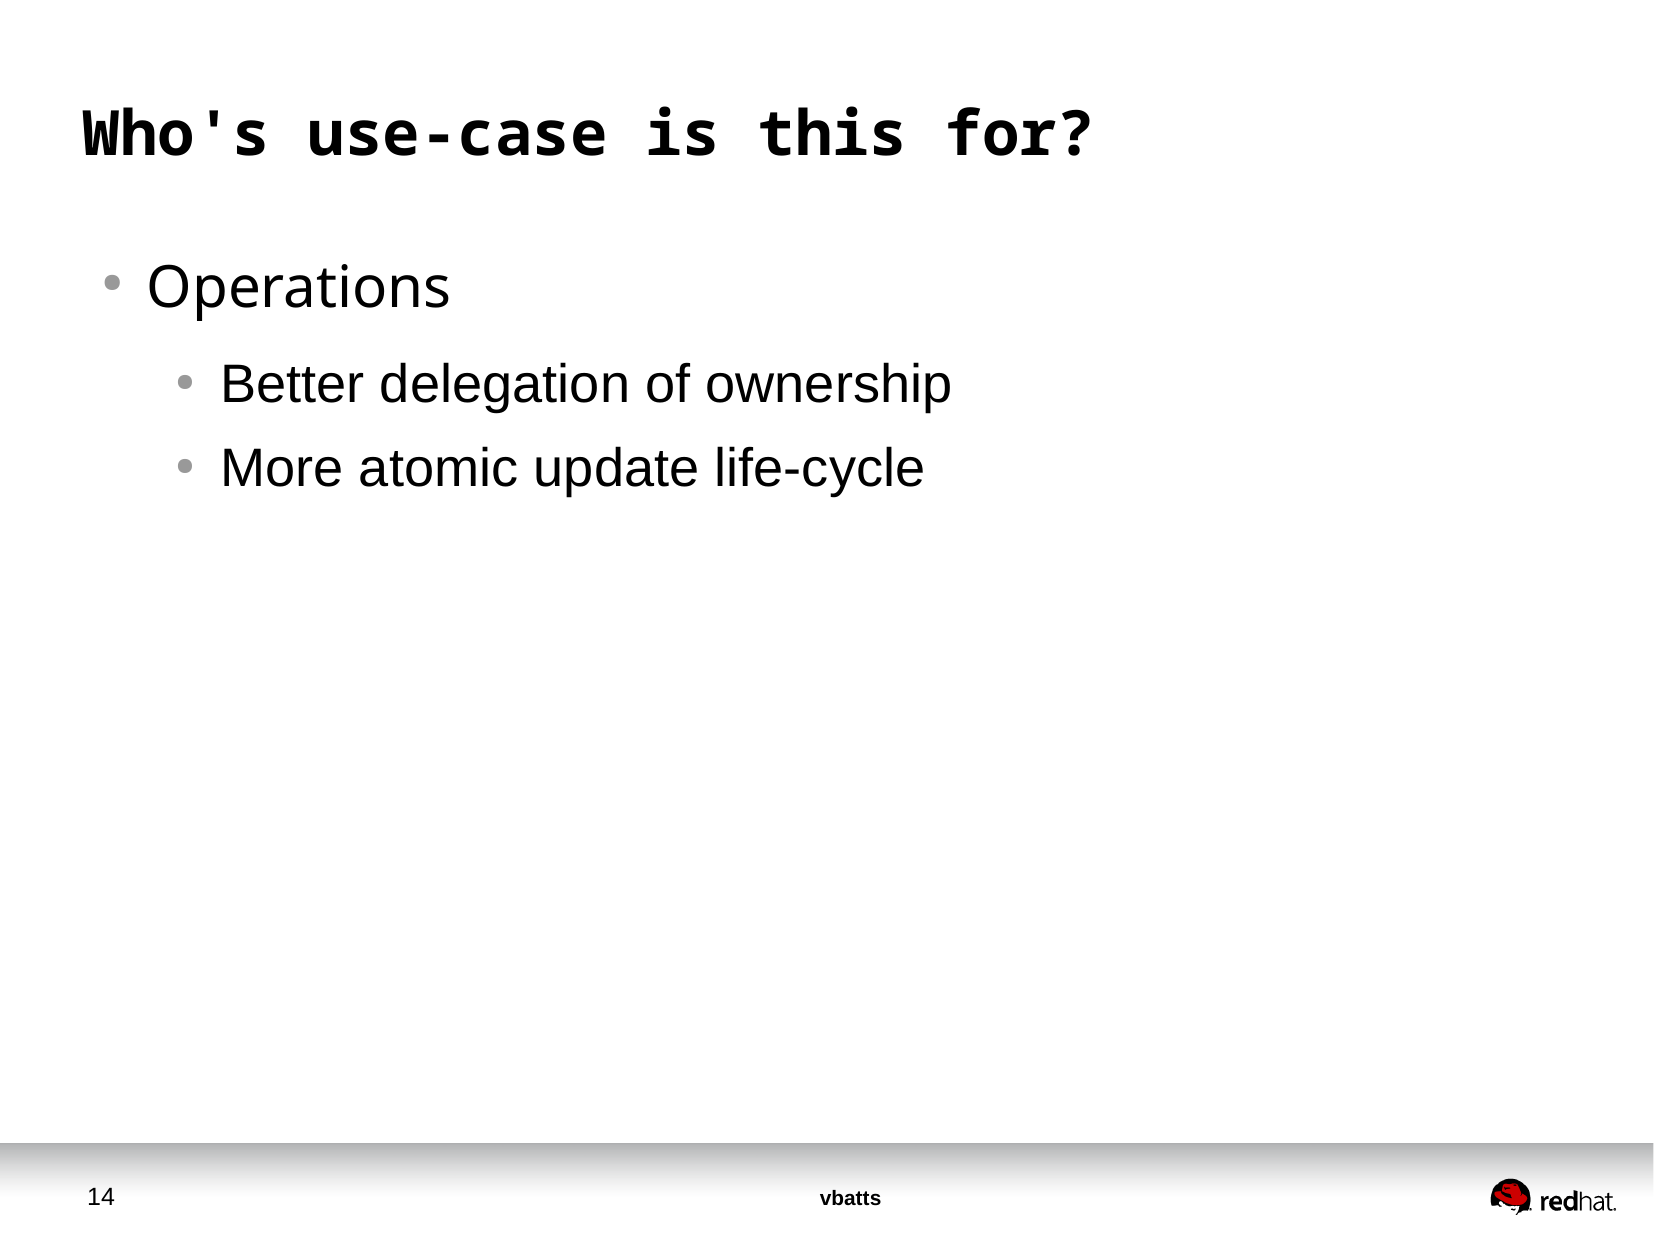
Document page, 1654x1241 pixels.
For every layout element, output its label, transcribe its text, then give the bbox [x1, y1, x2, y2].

list Operations Better delegation of ownership More atomic update life-cycle [86, 244, 1576, 1039]
title Who's use-case is this for? [82, 37, 1571, 226]
picture [0, 1143, 1654, 1241]
